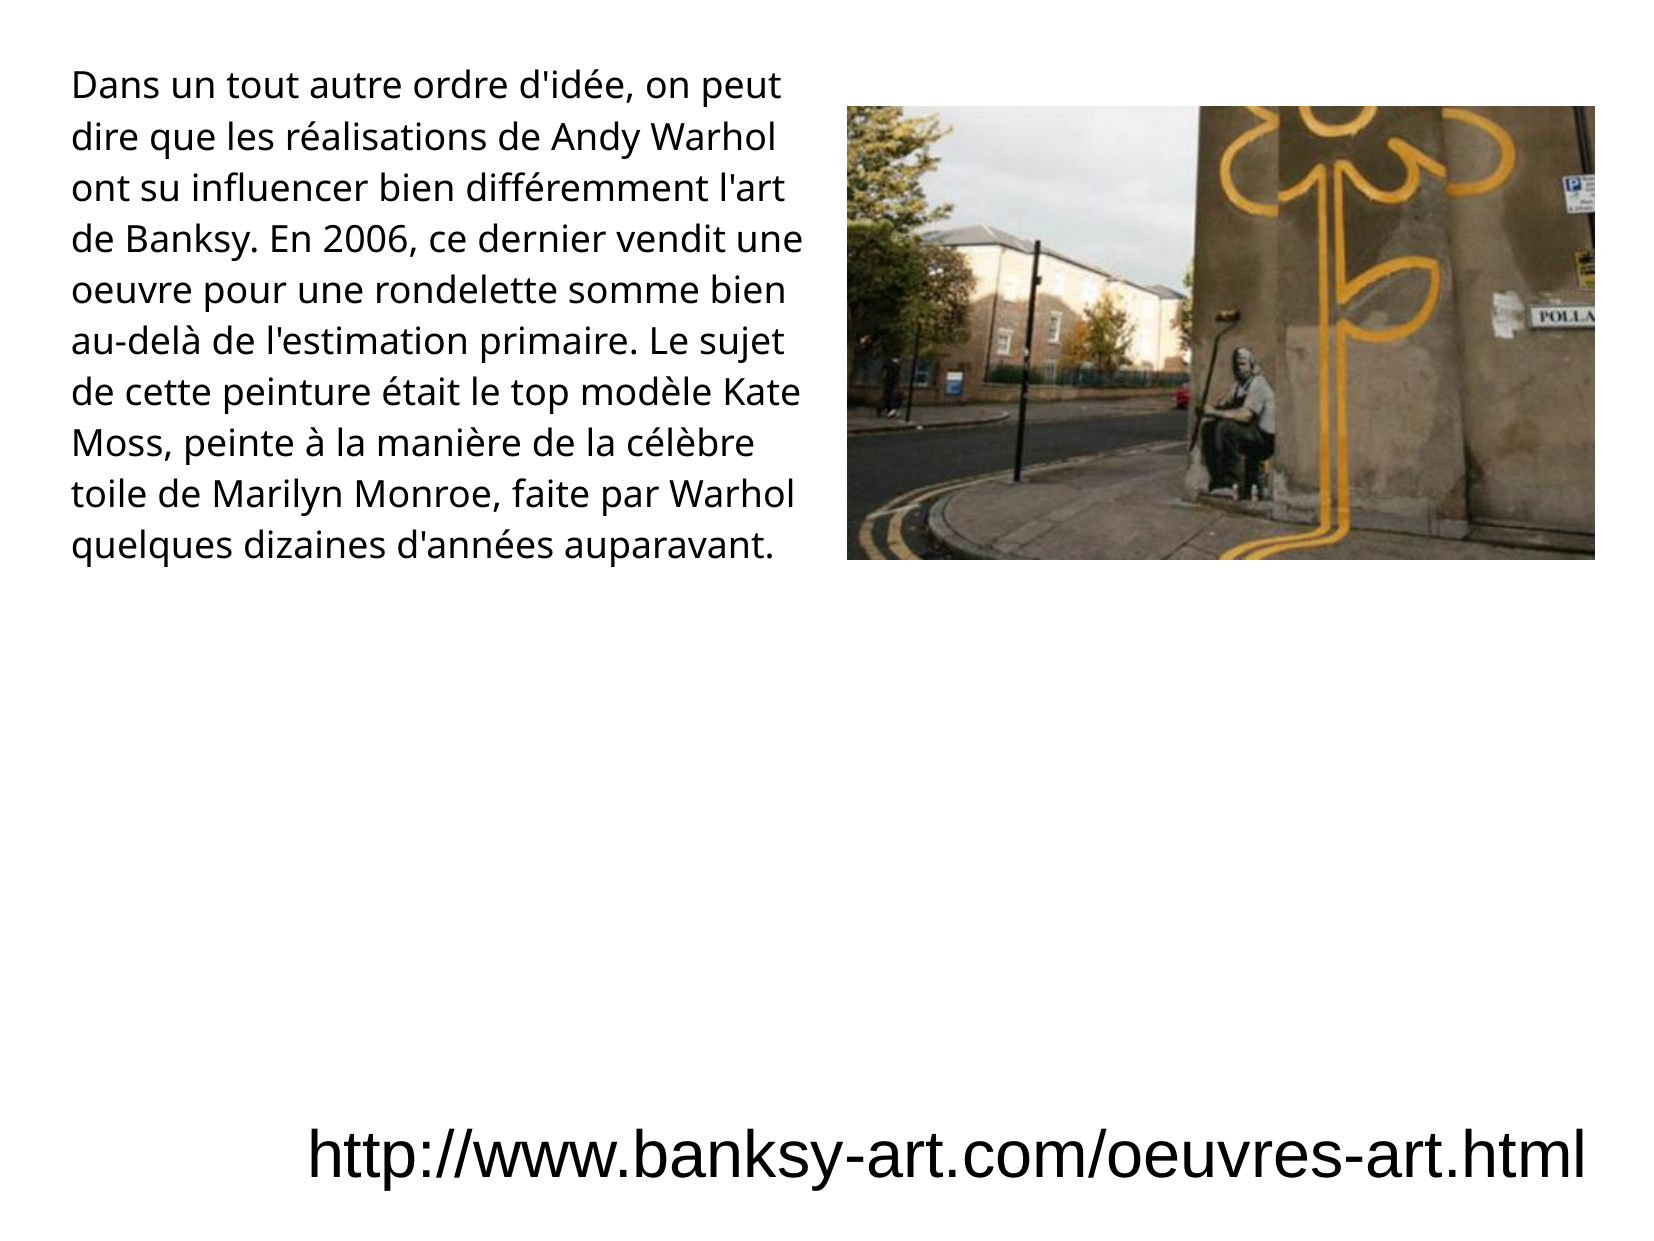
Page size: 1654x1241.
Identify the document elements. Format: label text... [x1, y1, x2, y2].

list Dans un tout autre ordre d'idée, on peut dire que les réalisations de Andy Warhol ont su influencer bien différemment l'art de Banksy. En 2006, ce dernier vendit une oeuvre pour une rondelette somme bien au-delà de l'estimation primaire. Le sujet de cette peinture était le top modèle Kate Moss, peinte à la manière de la célèbre toile de Marilyn Monroe, faite par Warhol quelques dizaines d'années auparavant. [0, 59, 825, 1134]
picture [847, 106, 1595, 560]
list http://www.banksy-art.com/oeuvres-art.html [236, 1116, 1654, 1205]
